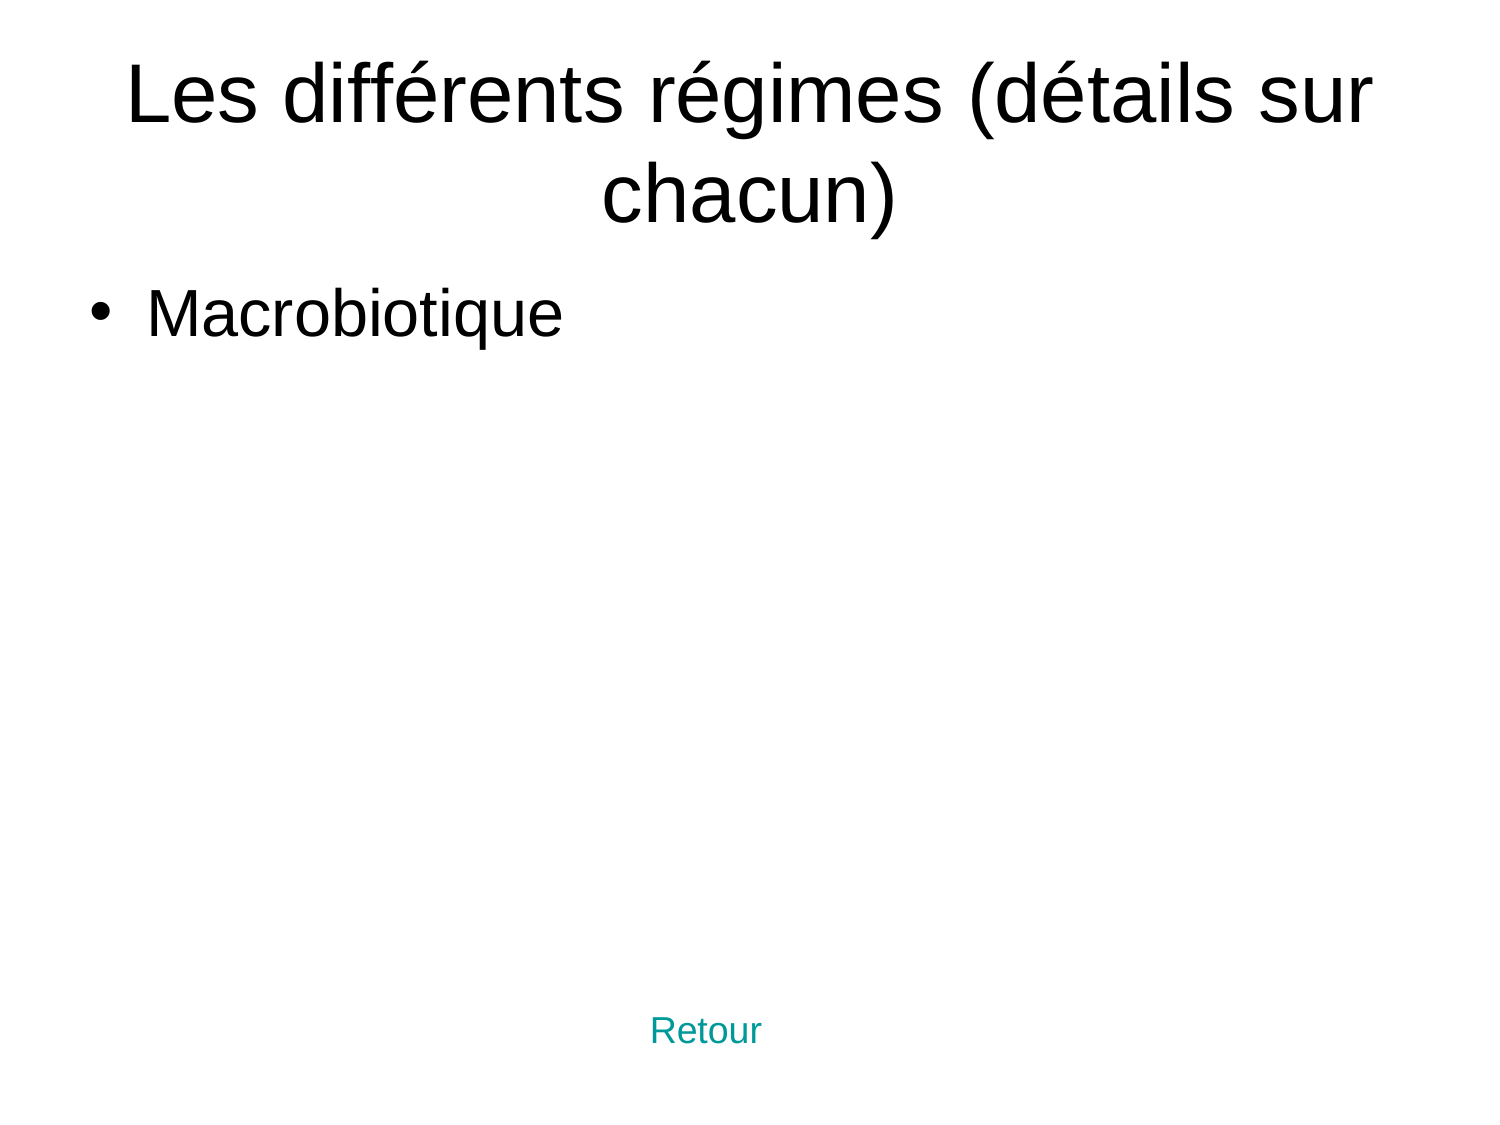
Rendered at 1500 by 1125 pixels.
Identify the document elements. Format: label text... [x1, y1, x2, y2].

list Macrobiotique [75, 262, 1426, 1005]
text_box Retour [635, 998, 788, 1059]
title Les différents régimes (détails sur chacun) [75, 45, 1426, 233]
